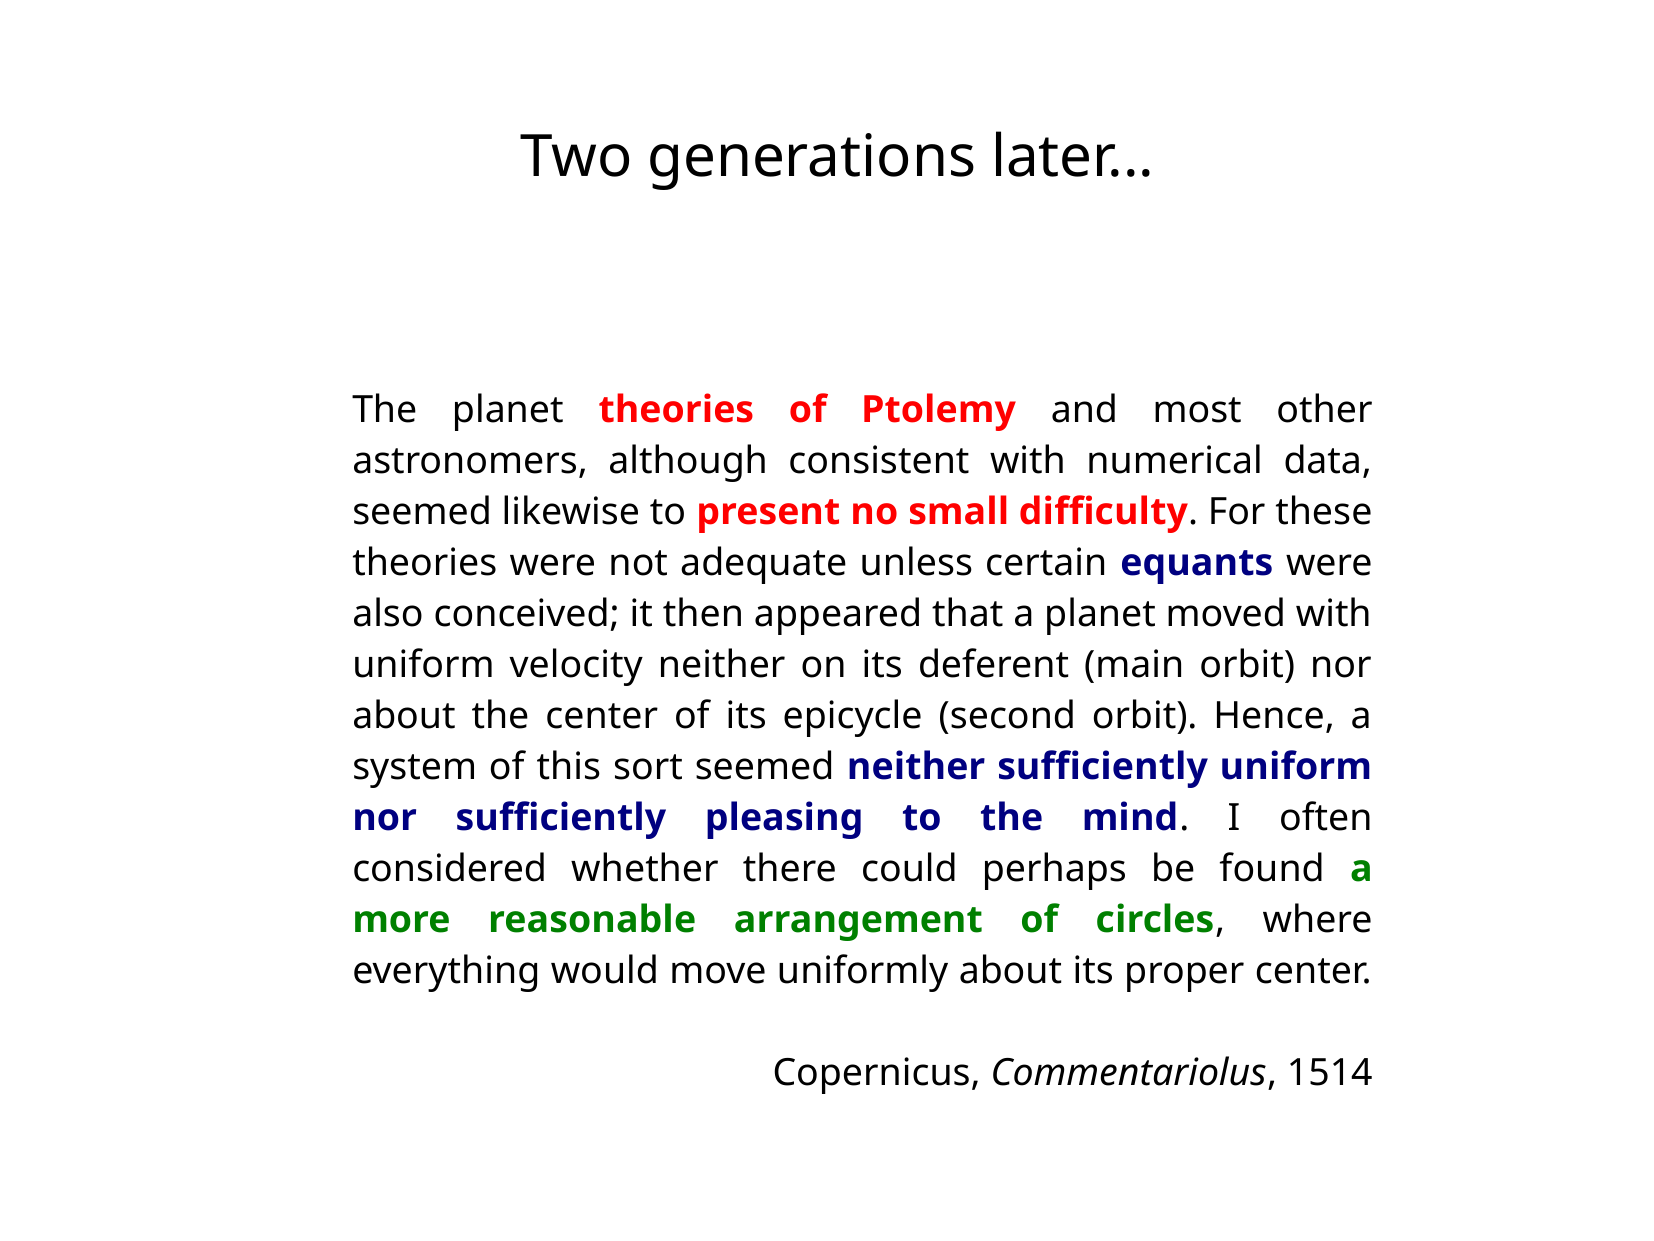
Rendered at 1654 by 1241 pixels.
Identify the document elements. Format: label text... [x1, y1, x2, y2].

title Two generations later... [82, 49, 1571, 257]
text_box The planet theories of Ptolemy and most other astronomers, although consistent with numerical data, seemed likewise to present no small difficulty. For these theories were not adequate unless certain equants were also conceived; it then appeared that a planet moved with uniform velocity neither on its deferent (main orbit) nor about the center of its epicycle (second orbit). Hence, a system of this sort seemed neither sufficiently uniform nor sufficiently pleasing to the mind. I often considered whether there could perhaps be found a more reasonable arrangement of circles, where everything would move uniformly about its proper center. Copernicus, Commentariolus, 1514 [337, 375, 1388, 1122]
list [82, 289, 1571, 1108]
